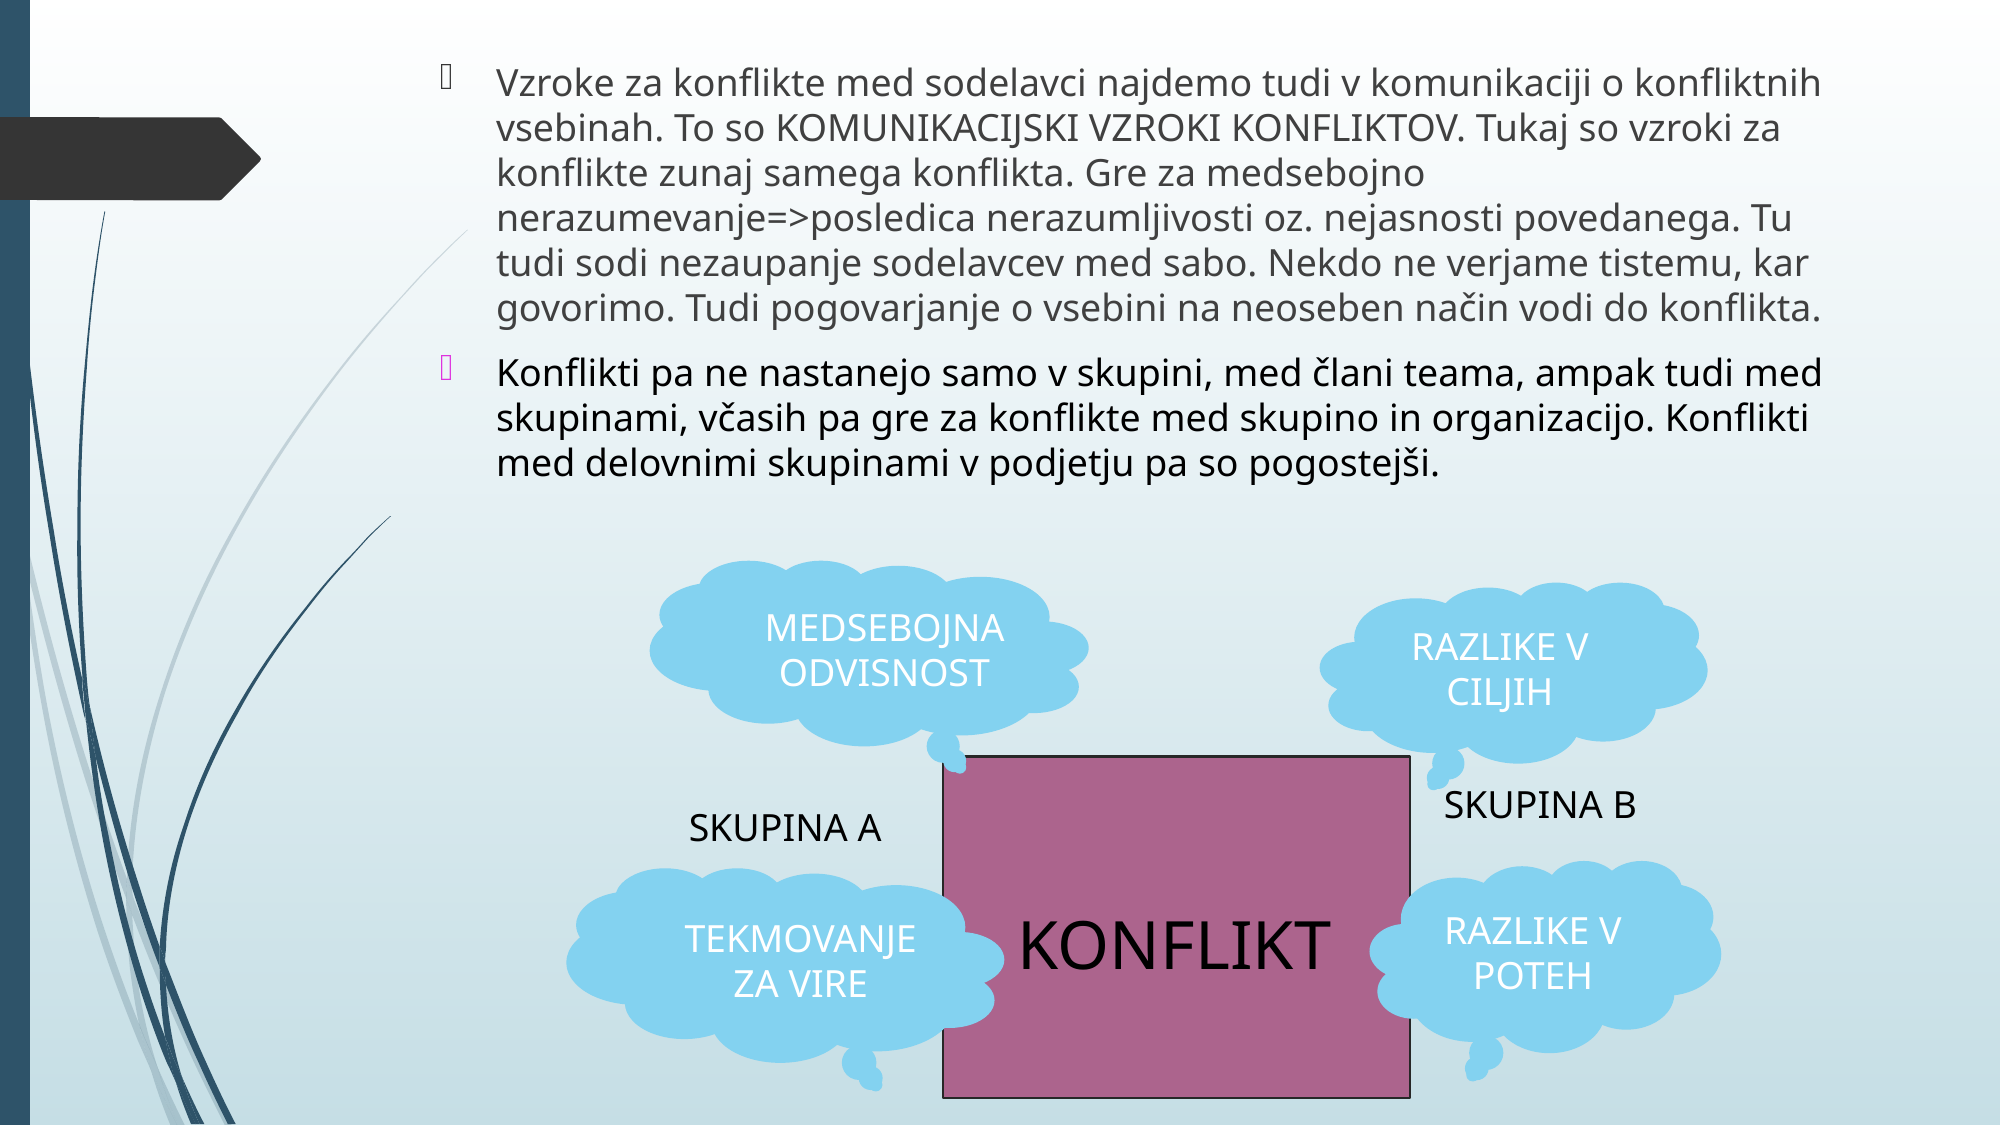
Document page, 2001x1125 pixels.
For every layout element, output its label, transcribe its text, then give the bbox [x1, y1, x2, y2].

text_box [942, 756, 1410, 951]
text_box SKUPINA A [673, 796, 897, 857]
text_box RAZLIKE V POTEH [1370, 862, 1720, 1081]
text_box RAZLIKE V CILJIH [1320, 583, 1707, 774]
text_box MEDSEBOJNA ODVISNOST [650, 561, 1088, 773]
text_box KONFLIKT [1002, 895, 1397, 991]
text_box SKUPINA B [1428, 774, 1653, 834]
text_box TEKMOVANJE ZA VIRE [567, 869, 1004, 1091]
text_box [942, 968, 1410, 1099]
list Vzroke za konflikte med sodelavci najdemo tudi v komunikaciji o konfliktnih vsebinah. To so KOMUNIKACIJSKI VZROKI KONFLIKTOV. Tukaj so vzroki za konflikte zunaj samega konflikta. Gre za medsebojno nerazumevanje=>posledica nerazumljivosti oz. nejasnosti povedanega. Tu tudi sodi nezaupanje sodelavcev med sabo. Nekdo ne verjame tistemu, kar govorimo. Tudi pogovarjanje o vsebini na neoseben način vodi do konflikta. Konflikti pa ne nastanejo samo v skupini, med člani teama, ampak tudi med skupinami, včasih pa gre za konflikte med skupino in organizacijo. Konflikti med delovnimi skupinami v podjetju pa so pogostejši. [424, 51, 1888, 970]
